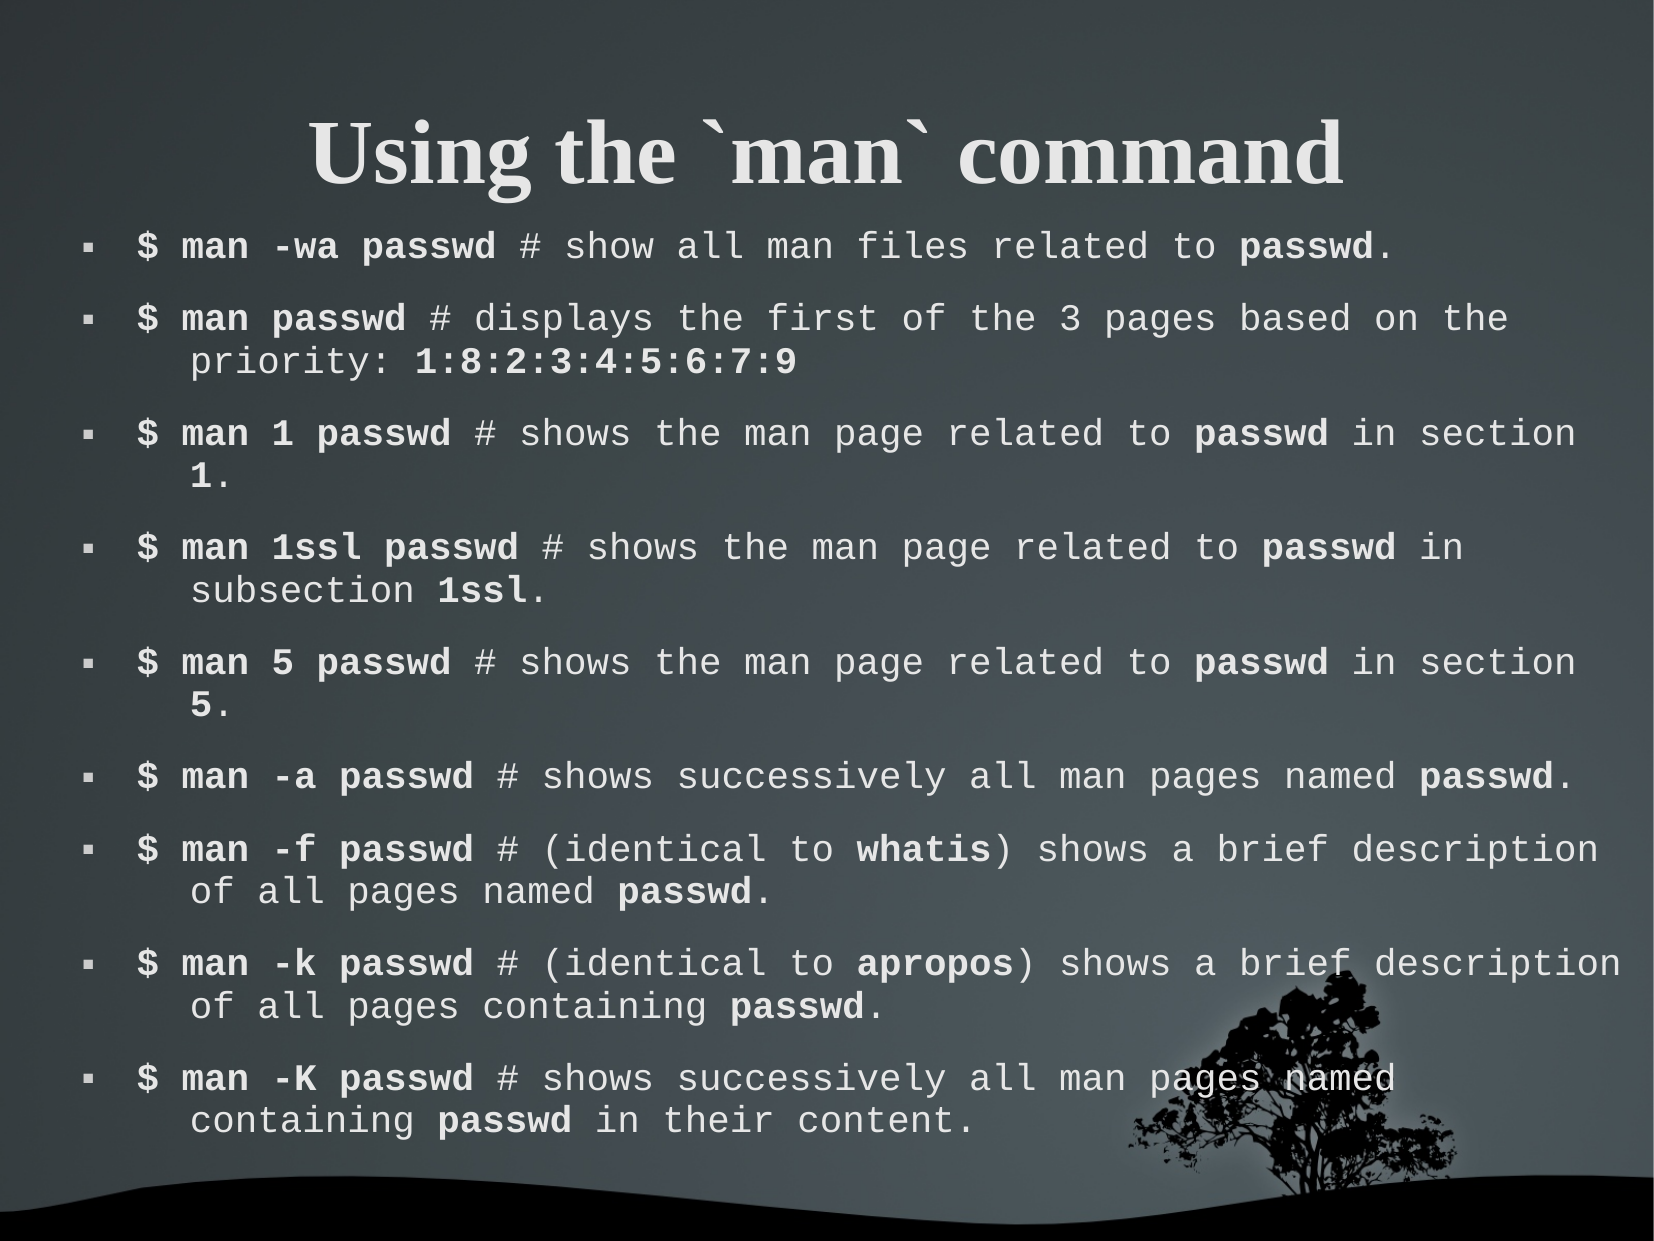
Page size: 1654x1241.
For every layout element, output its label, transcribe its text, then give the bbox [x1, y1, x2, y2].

picture [0, 0, 1654, 1241]
list $ man -wa passwd # show all man files related to passwd. $ man passwd # displays the first of the 3 pages based on the priority: 1:8:2:3:4:5:6:7:9 $ man 1 passwd # shows the man page related to passwd in section 1. $ man 1ssl passwd # shows the man page related to passwd in subsection 1ssl. $ man 5 passwd # shows the man page related to passwd in section 5. $ man -a passwd # shows successively all man pages named passwd. $ man -f passwd # (identical to whatis) shows a brief description of all pages named passwd. $ man -k passwd # (identical to apropos) shows a brief description of all pages containing passwd. $ man -K passwd # shows successively all man pages named containing passwd in their content. [48, 227, 1623, 1145]
title Using the `man` command [82, 49, 1571, 227]
